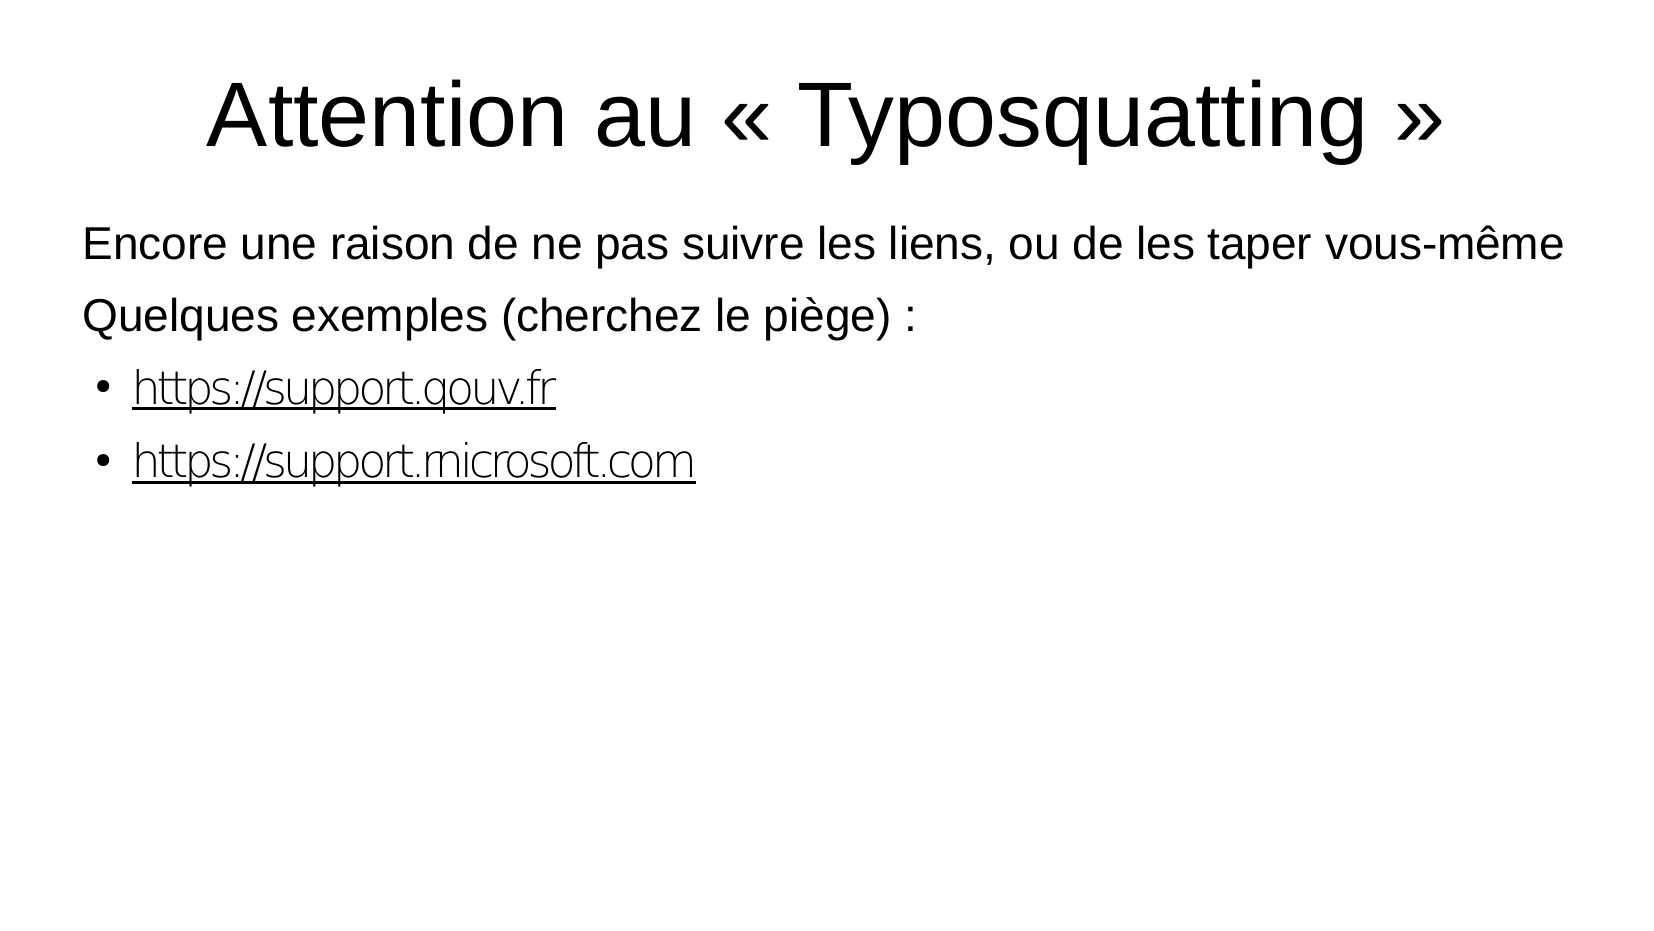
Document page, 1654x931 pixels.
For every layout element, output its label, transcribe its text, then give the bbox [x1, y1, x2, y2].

list Encore une raison de ne pas suivre les liens, ou de les taper vous-même Quelques exemples (cherchez le piège) : https://support.qouv.fr https://support.rnicrosoft.com [82, 217, 1571, 758]
title Attention au « Typosquatting » [82, 37, 1571, 193]
